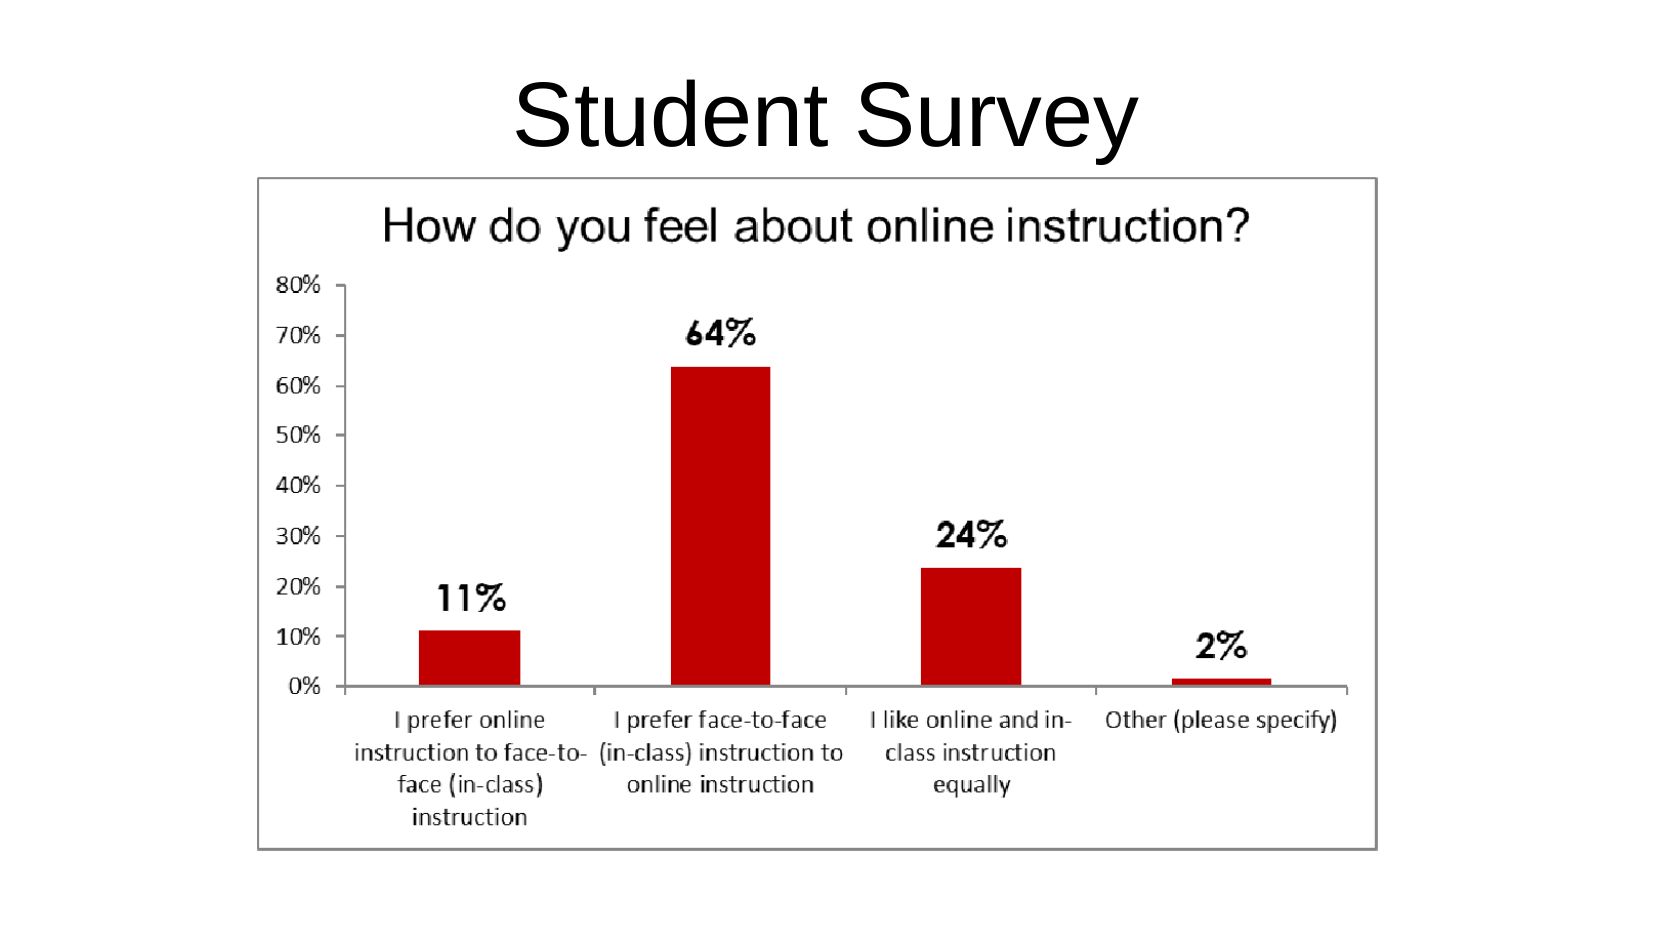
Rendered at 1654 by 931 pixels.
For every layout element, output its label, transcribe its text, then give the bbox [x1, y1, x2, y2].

title Student Survey [82, 37, 1571, 193]
picture [255, 172, 1383, 856]
